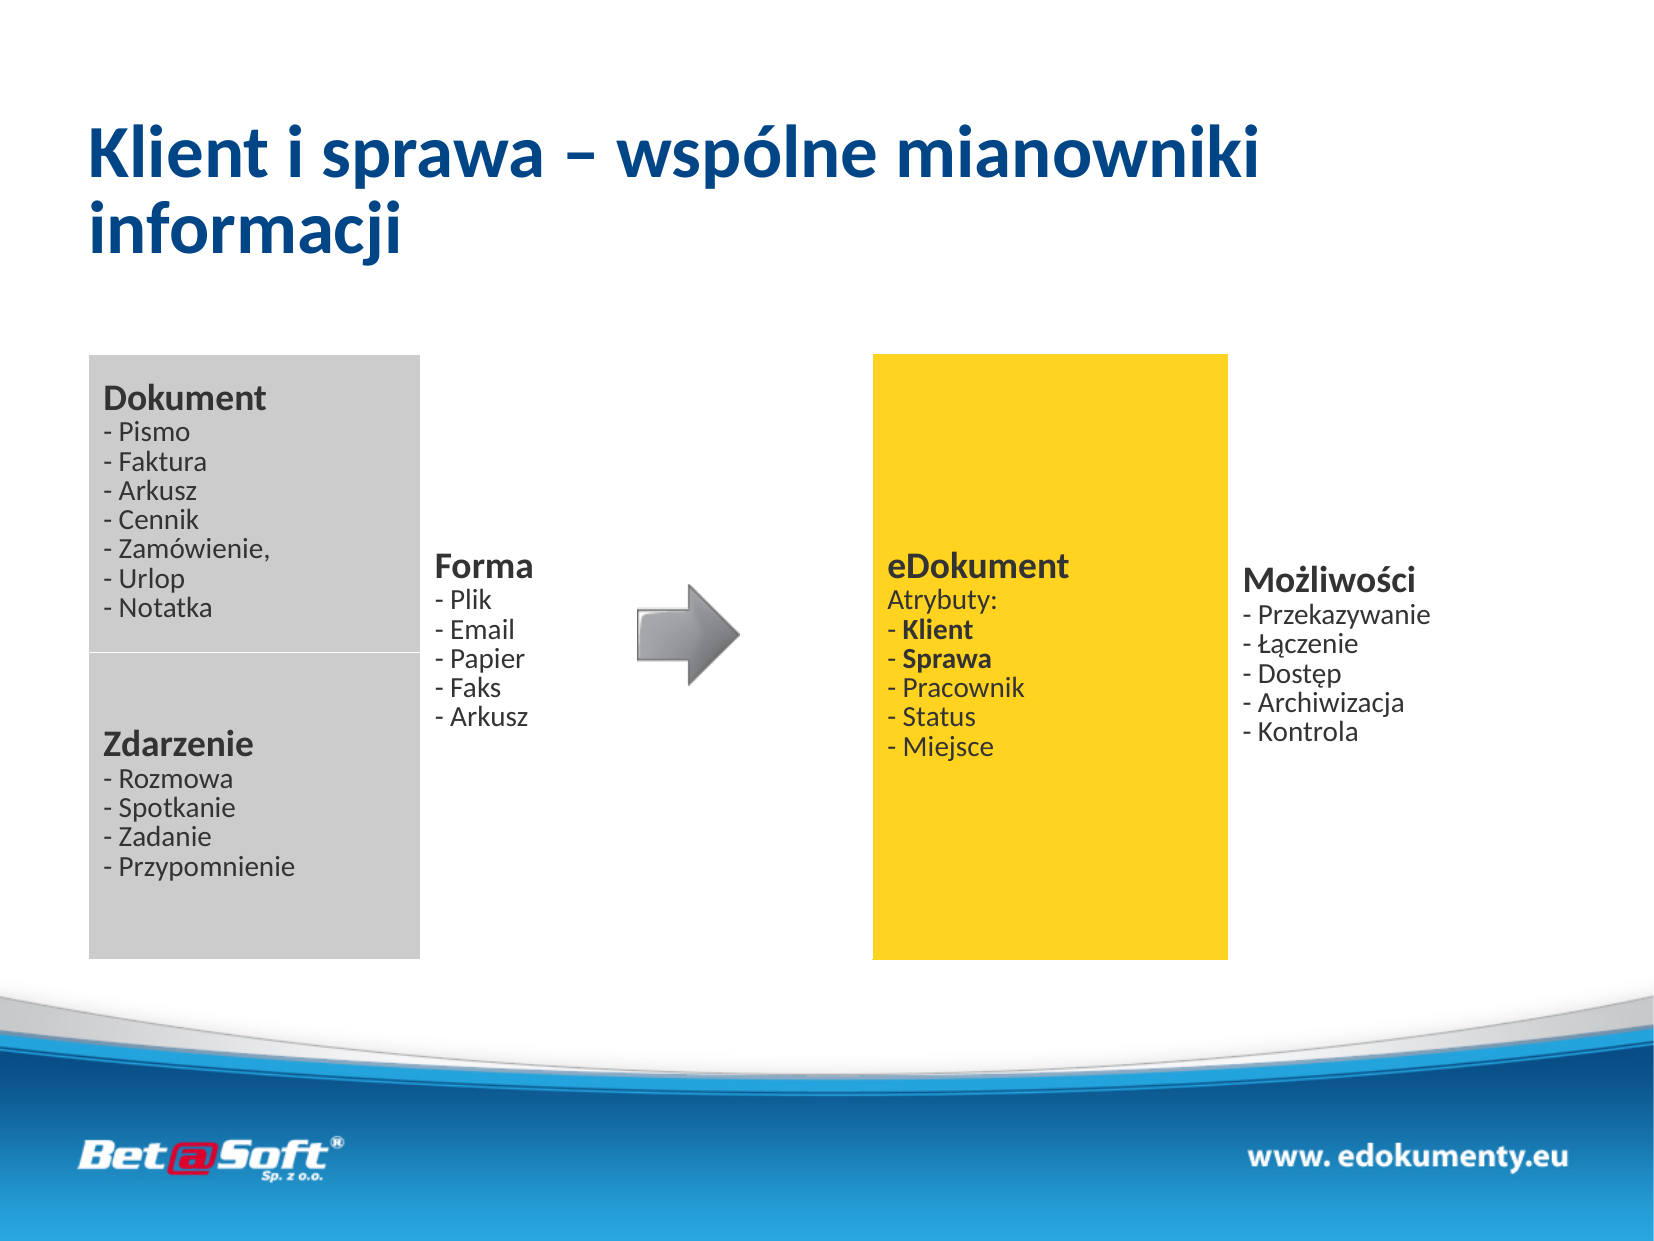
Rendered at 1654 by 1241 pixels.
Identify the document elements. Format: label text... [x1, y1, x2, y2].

picture [0, 0, 1654, 1241]
table_header Forma - Plik - Email - Papier - Faks - Arkusz [421, 355, 627, 959]
table_header [628, 355, 872, 959]
table_header Możliwości - Przekazywanie - Łączenie - Dostęp - Archiwizacja - Kontrola [1229, 355, 1548, 959]
table_cell Zdarzenie - Rozmowa - Spotkanie - Zadanie - Przypomnienie [89, 653, 420, 959]
title Klient i sprawa – wspólne mianowniki informacji [88, 88, 1577, 305]
table_header eDokument Atrybuty: - Klient - Sprawa - Pracownik - Status - Miejsce [873, 355, 1228, 959]
table_header Dokument - Pismo - Faktura - Arkusz - Cennik - Zamówienie, - Urlop - Notatka [89, 355, 420, 652]
